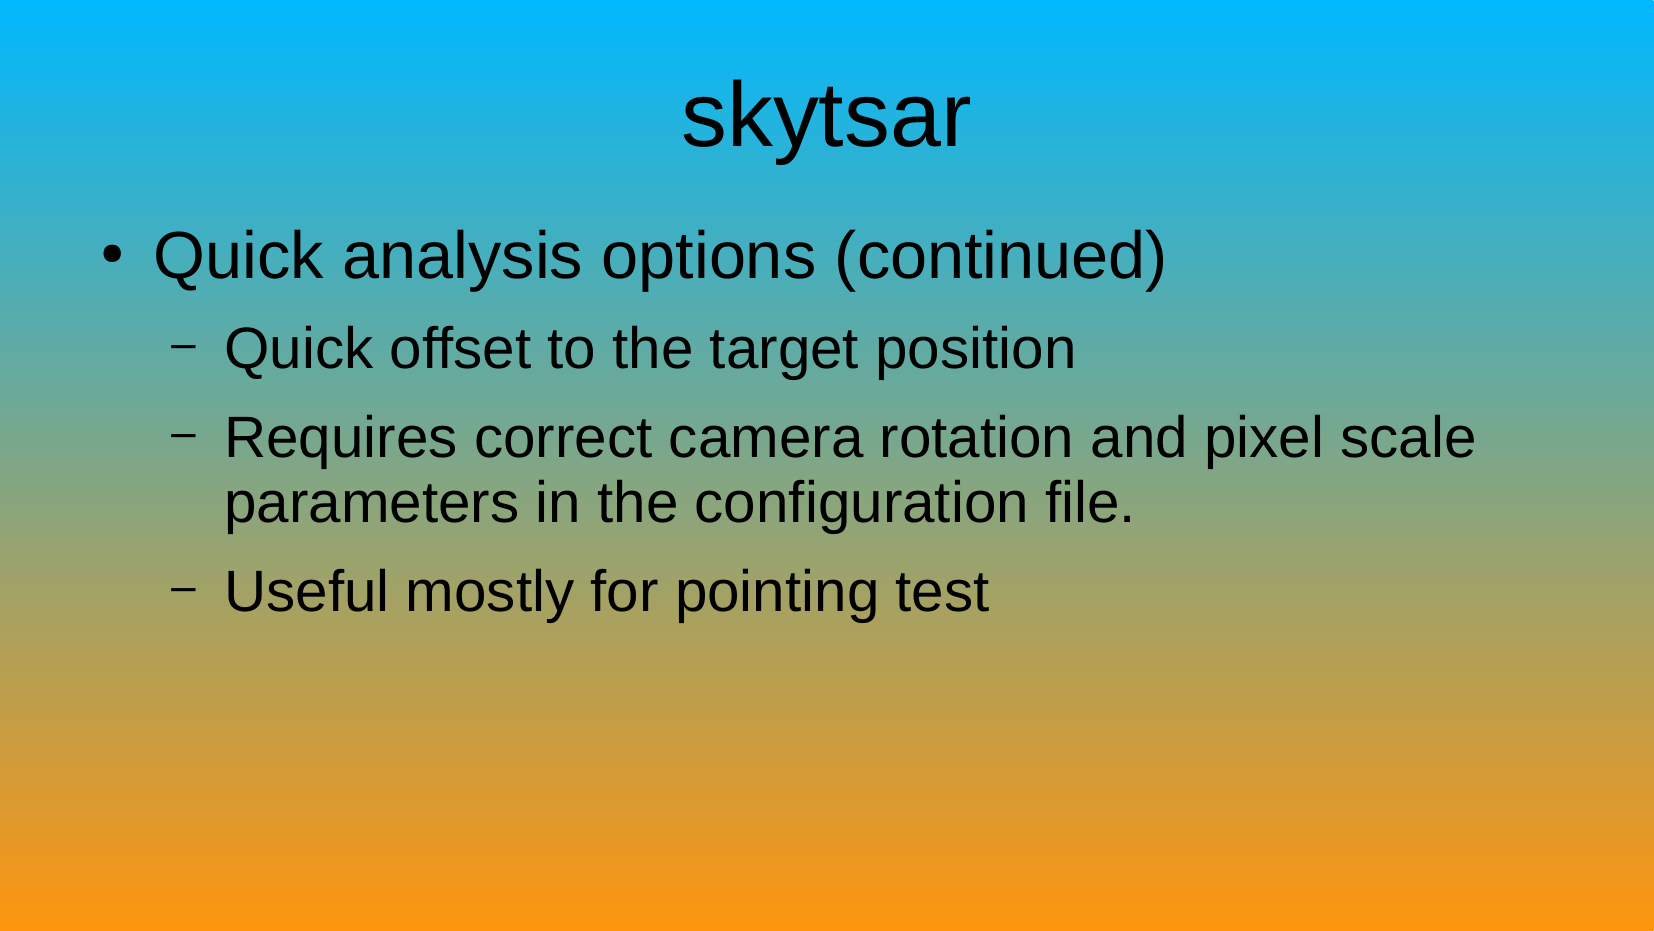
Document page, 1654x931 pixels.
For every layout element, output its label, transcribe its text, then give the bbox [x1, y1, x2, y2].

title skytsar [82, 37, 1571, 193]
list Quick analysis options (continued) Quick offset to the target position Requires correct camera rotation and pixel scale parameters in the configuration file. Useful mostly for pointing test [82, 217, 1571, 758]
